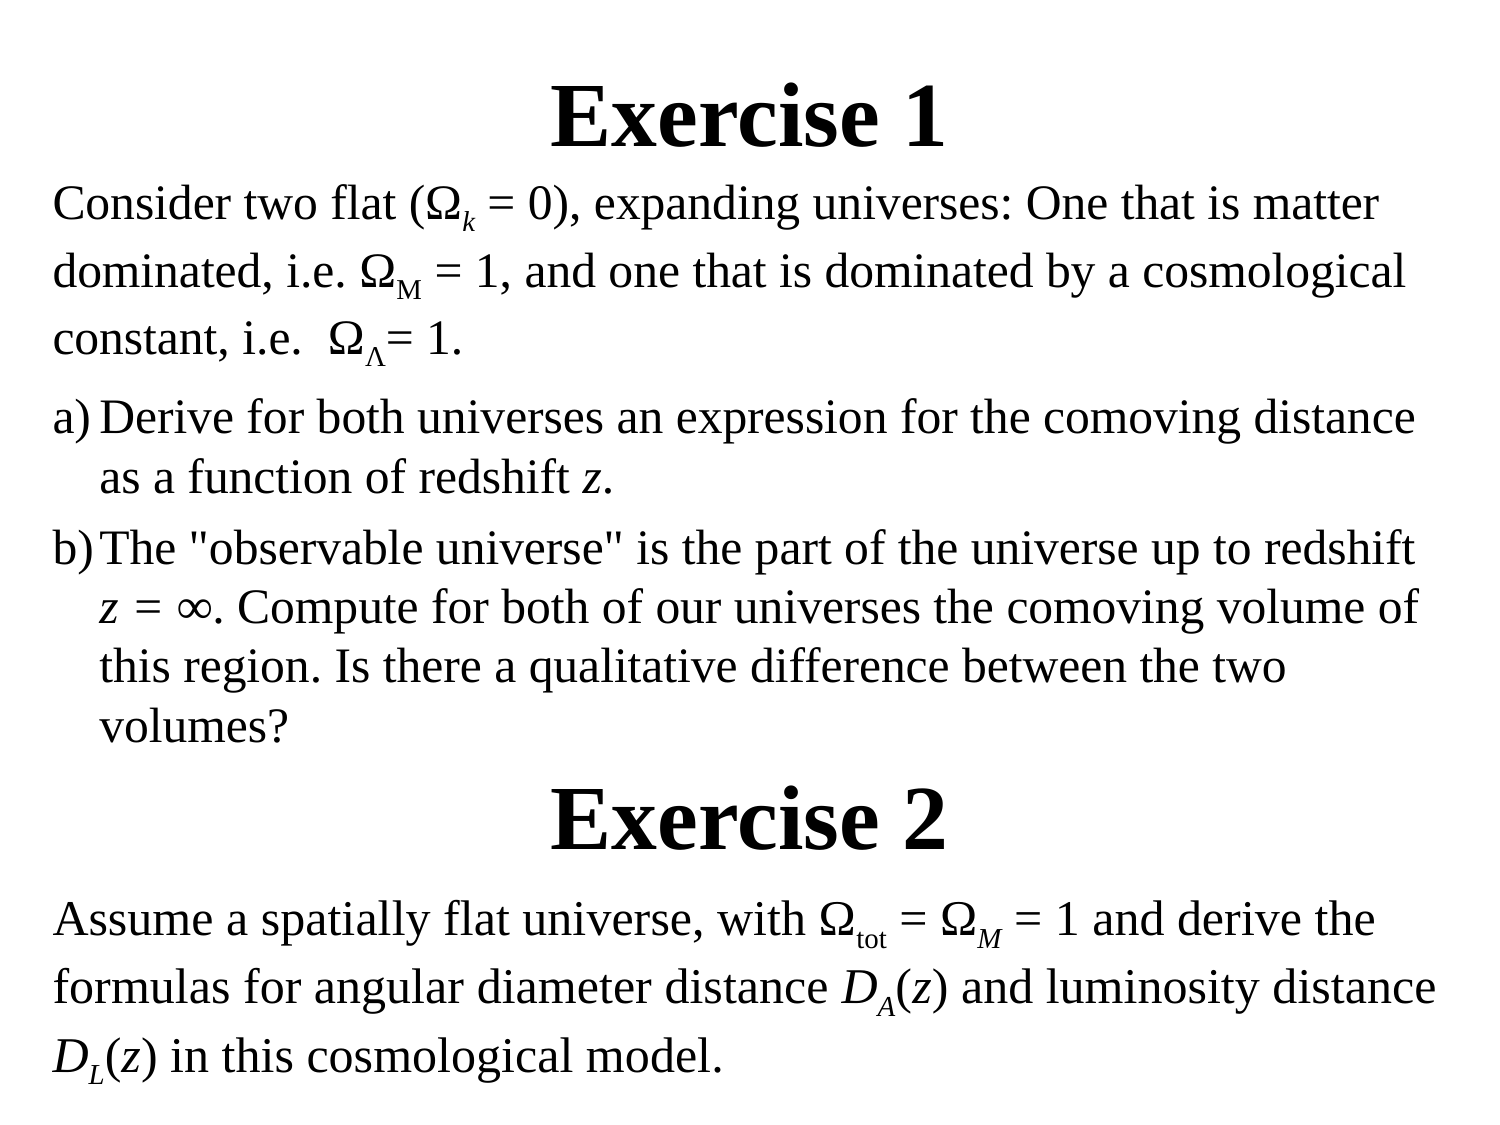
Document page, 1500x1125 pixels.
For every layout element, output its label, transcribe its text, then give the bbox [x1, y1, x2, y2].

list Consider two flat (Ωk = 0), expanding universes: One that is matter dominated, i.e. ΩM = 1, and one that is dominated by a cosmological constant, i.e. ΩΛ= 1. Derive for both universes an expression for the comoving distance as a function of redshift z. The "observable universe" is the part of the universe up to redshift z = ∞. Compute for both of our universes the comoving volume of this region. Is there a qualitative difference between the two volumes? [37, 162, 1463, 763]
title Exercise 1 [75, 45, 1425, 175]
text_box Exercise 2 [74, 750, 1425, 875]
text_box Assume a spatially flat universe, with Ωtot = ΩM = 1 and derive the formulas for angular diameter distance DA(z) and luminosity distance DL(z) in this cosmological model. [37, 878, 1455, 1098]
